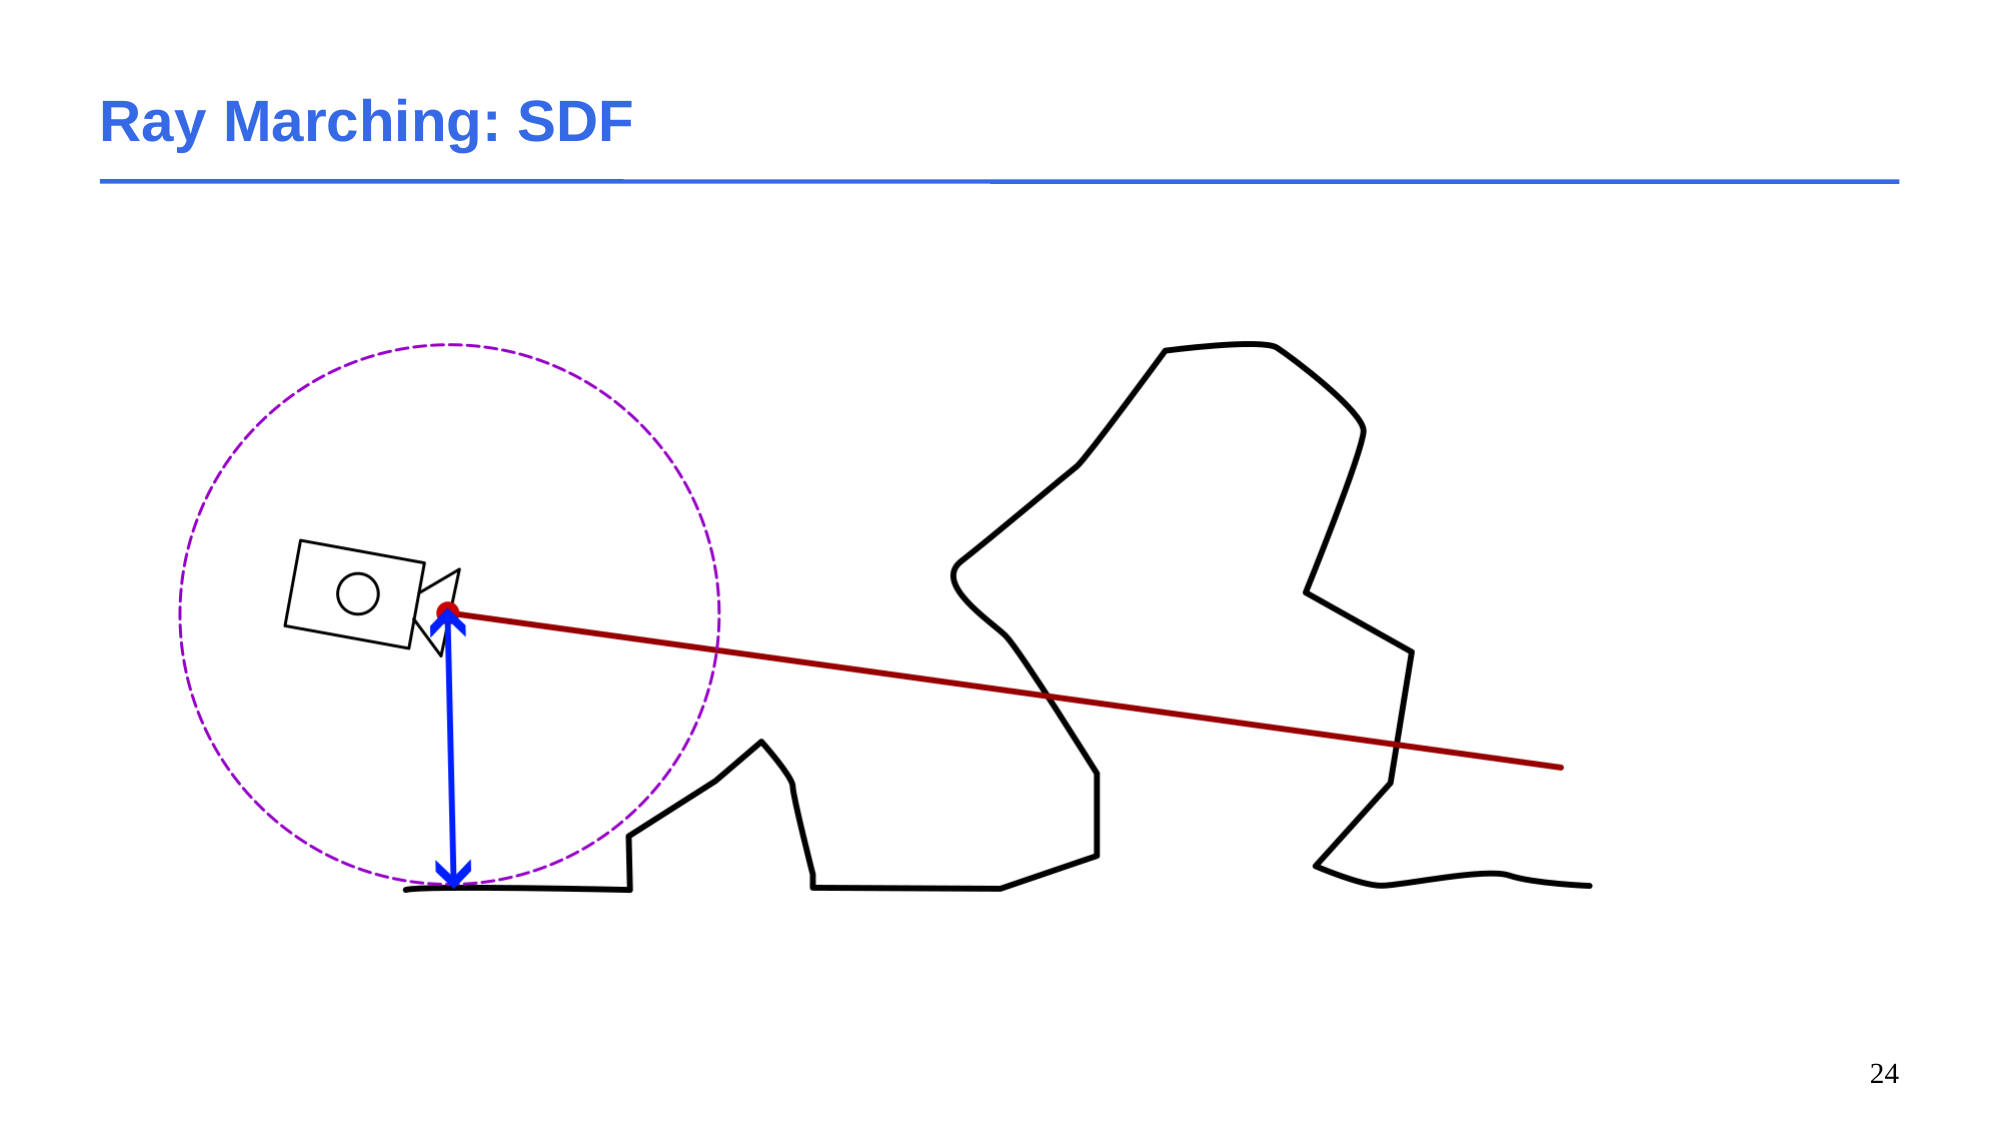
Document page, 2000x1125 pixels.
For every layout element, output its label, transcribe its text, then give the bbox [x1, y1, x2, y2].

picture [176, 299, 1726, 1045]
title Ray Marching: SDF [99, 27, 1900, 215]
